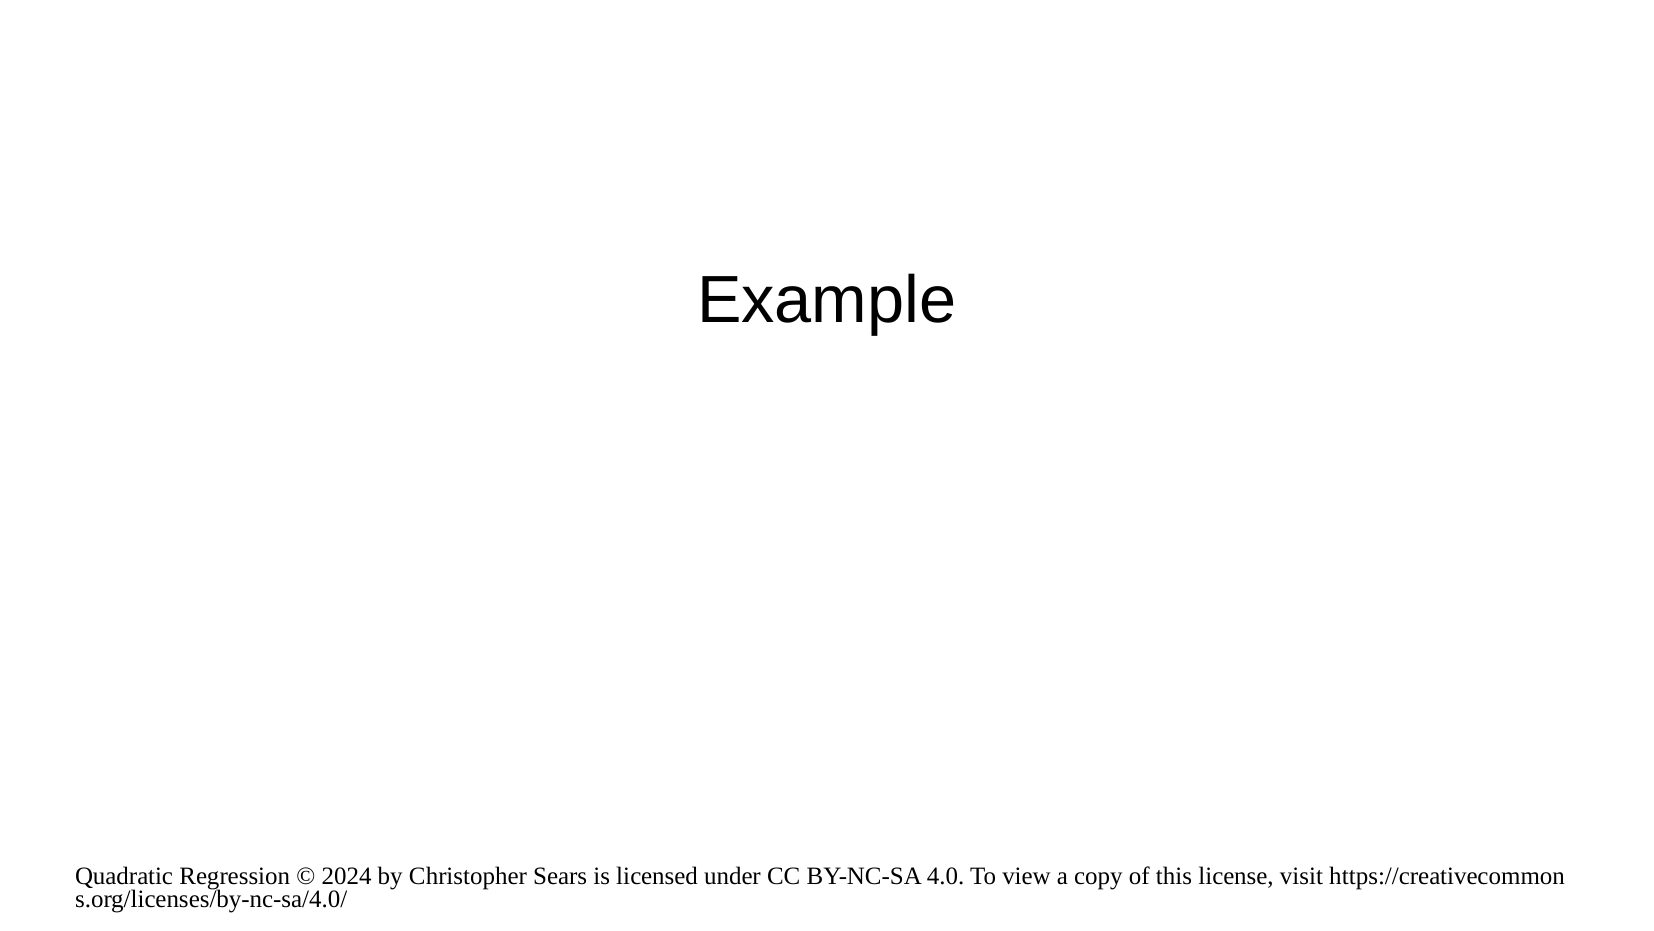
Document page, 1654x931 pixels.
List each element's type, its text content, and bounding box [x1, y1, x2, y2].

subtitle Example [82, 37, 1571, 561]
